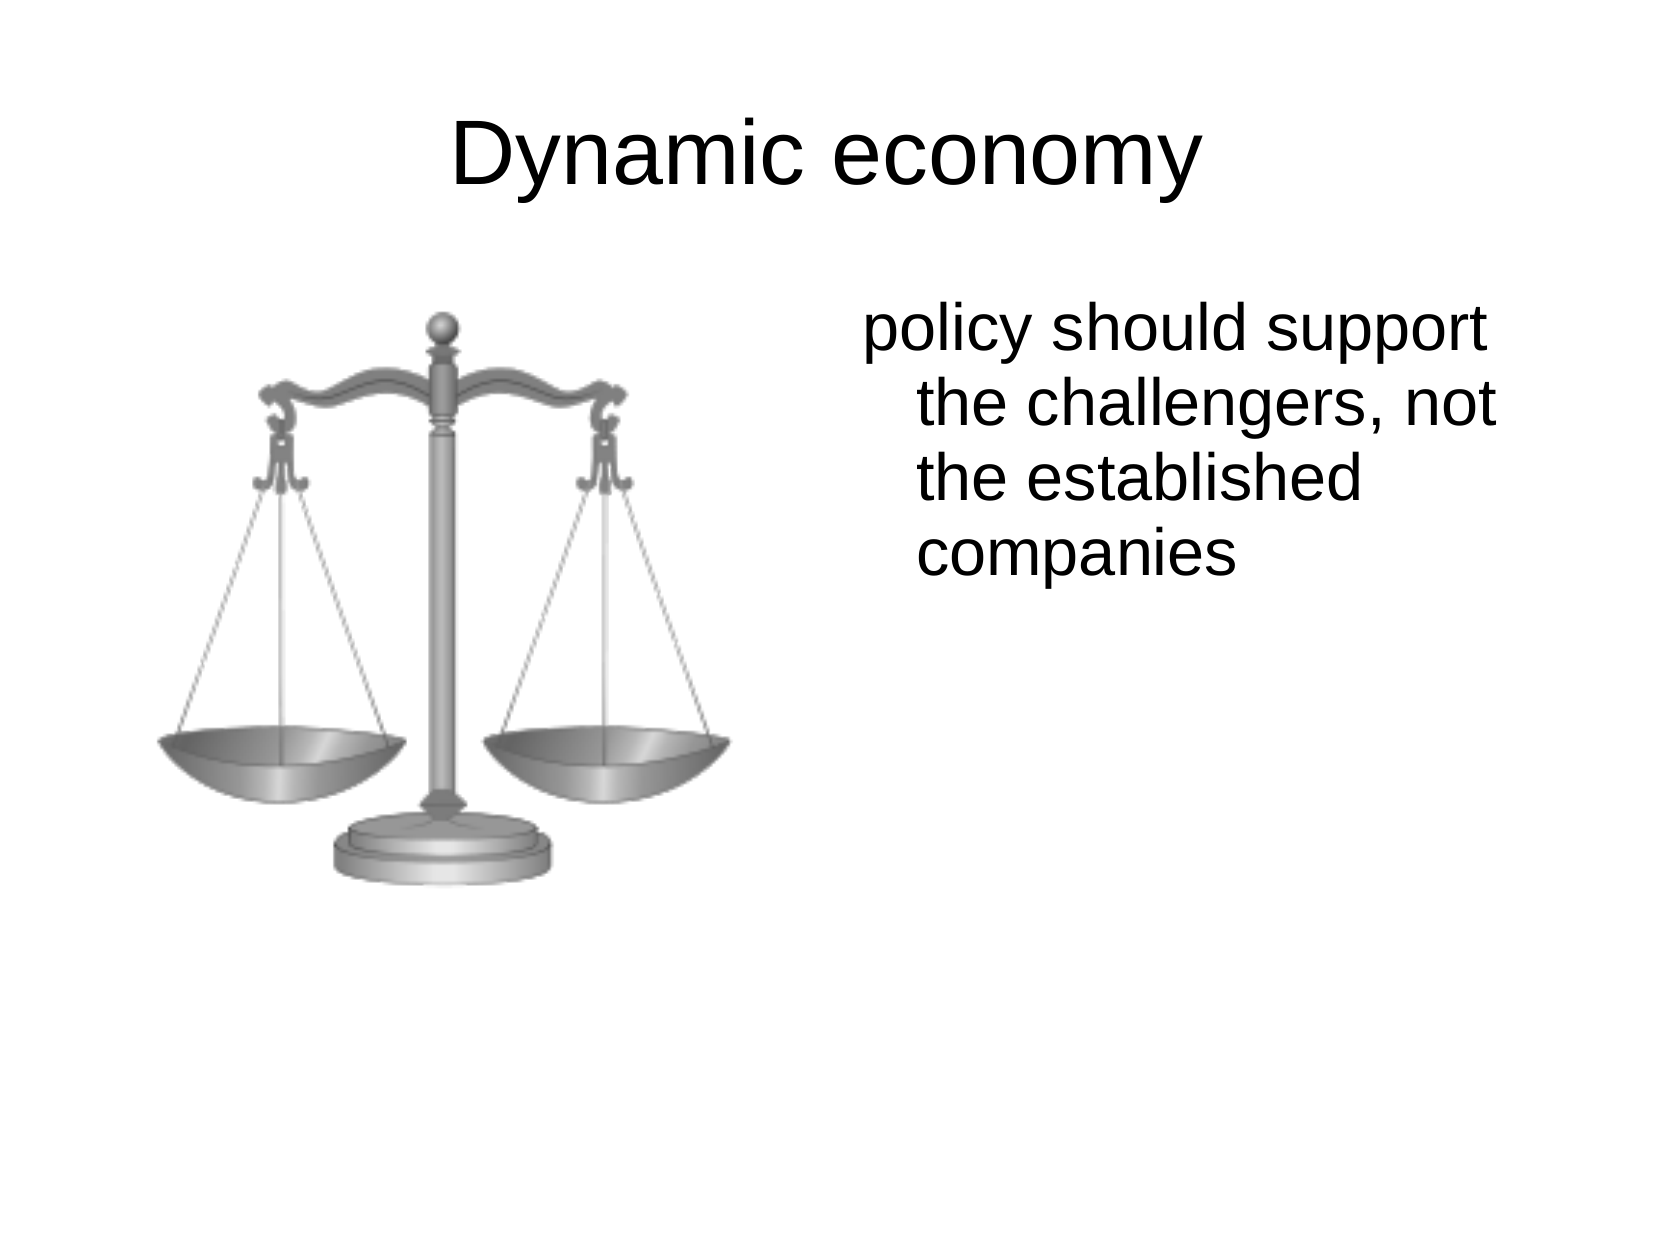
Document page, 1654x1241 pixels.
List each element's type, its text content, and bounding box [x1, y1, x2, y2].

title Dynamic economy [82, 49, 1571, 257]
list policy should support the challengers, not the established companies [845, 290, 1572, 1109]
picture [150, 299, 739, 901]
